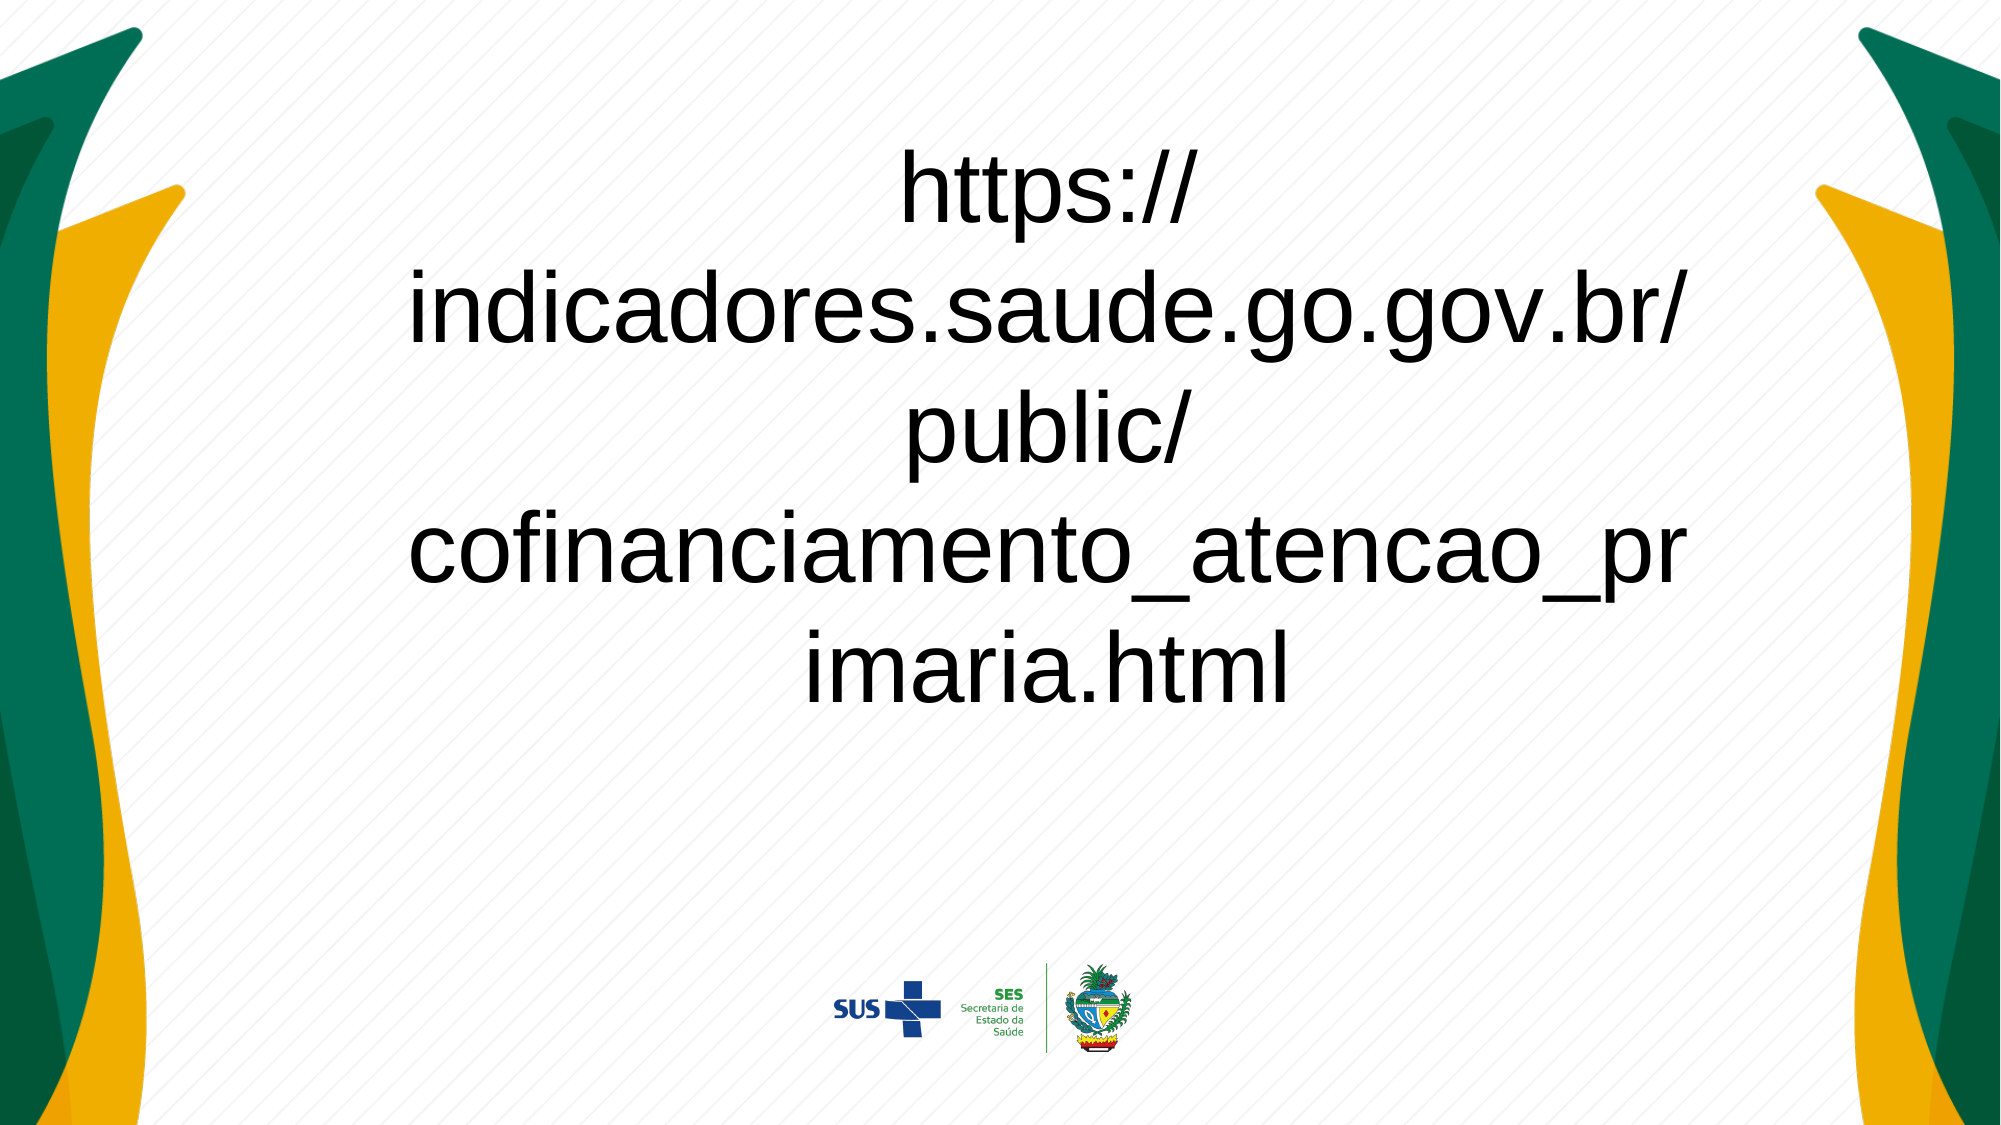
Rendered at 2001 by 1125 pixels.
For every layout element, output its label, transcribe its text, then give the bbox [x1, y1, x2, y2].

picture [0, 0, 2001, 1125]
text_box https://indicadores.saude.go.gov.br/public/cofinanciamento_atencao_primaria.html [383, 115, 1713, 730]
